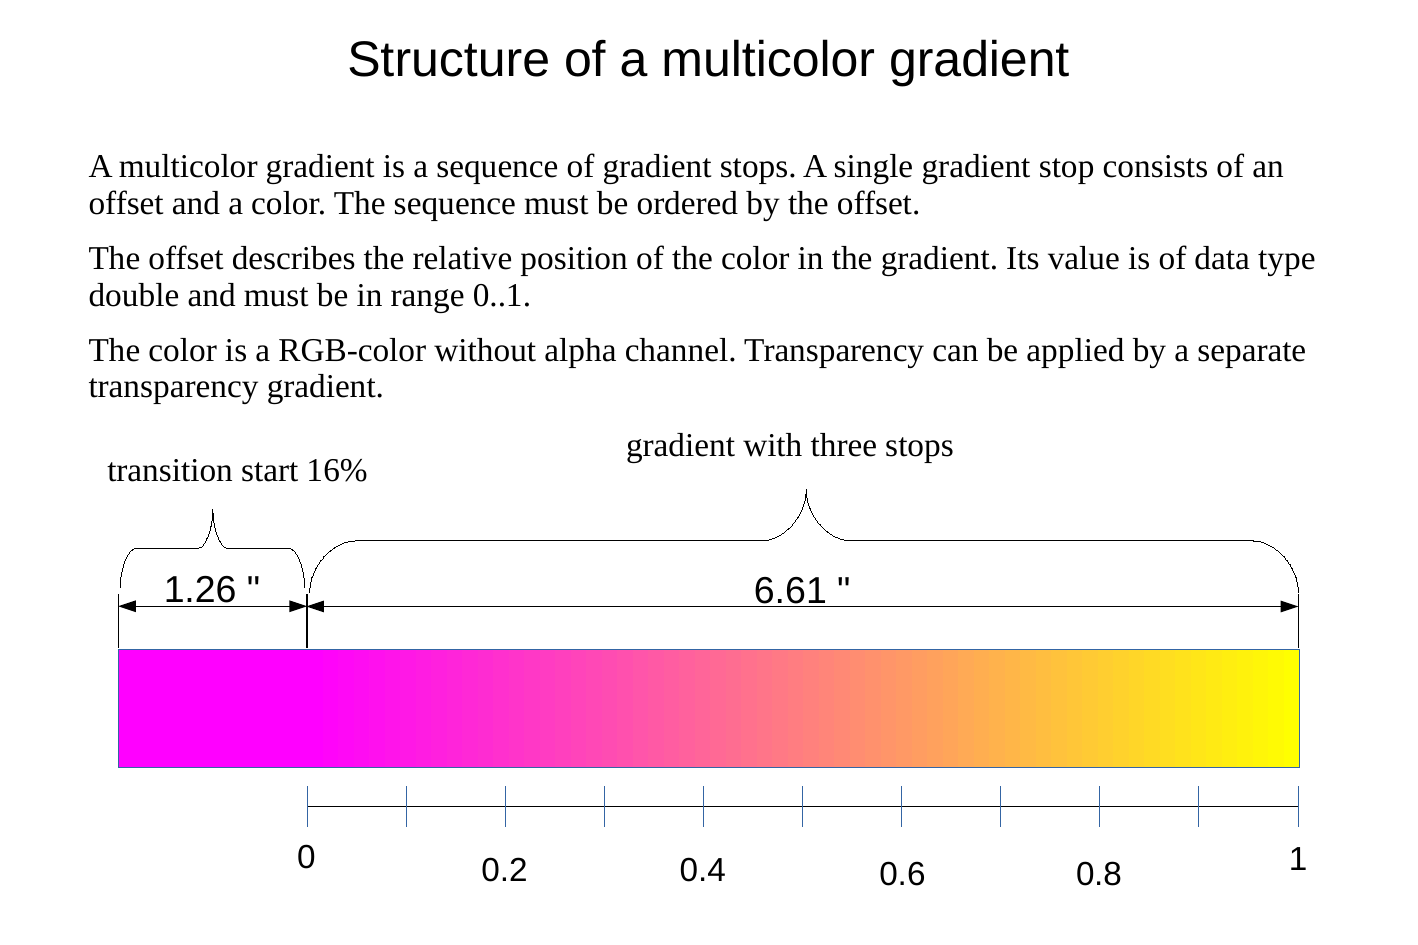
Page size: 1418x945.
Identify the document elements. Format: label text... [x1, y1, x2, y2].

text_box A multicolor gradient is a sequence of gradient stops. A single gradient stop consists of an offset and a color. The sequence must be ordered by the offset. The offset describes the relative position of the color in the gradient. Its value is of data type double and must be in range 0..1. The color is a RGB-color without alpha channel. Transparency can be applied by a separate transparency gradient. [88, 147, 1329, 406]
text_box 1 [1285, 831, 1311, 886]
text_box 0.6 [870, 838, 934, 909]
text_box 0.8 [1067, 838, 1131, 909]
title Structure of a multicolor gradient [0, 0, 1418, 119]
text_box 0 [293, 830, 320, 885]
text_box 0.4 [671, 834, 735, 905]
text_box 0.2 [473, 834, 537, 905]
text_box transition start 16% [107, 451, 470, 489]
text_box gradient with three stops [626, 426, 989, 464]
text_box [118, 649, 1300, 768]
